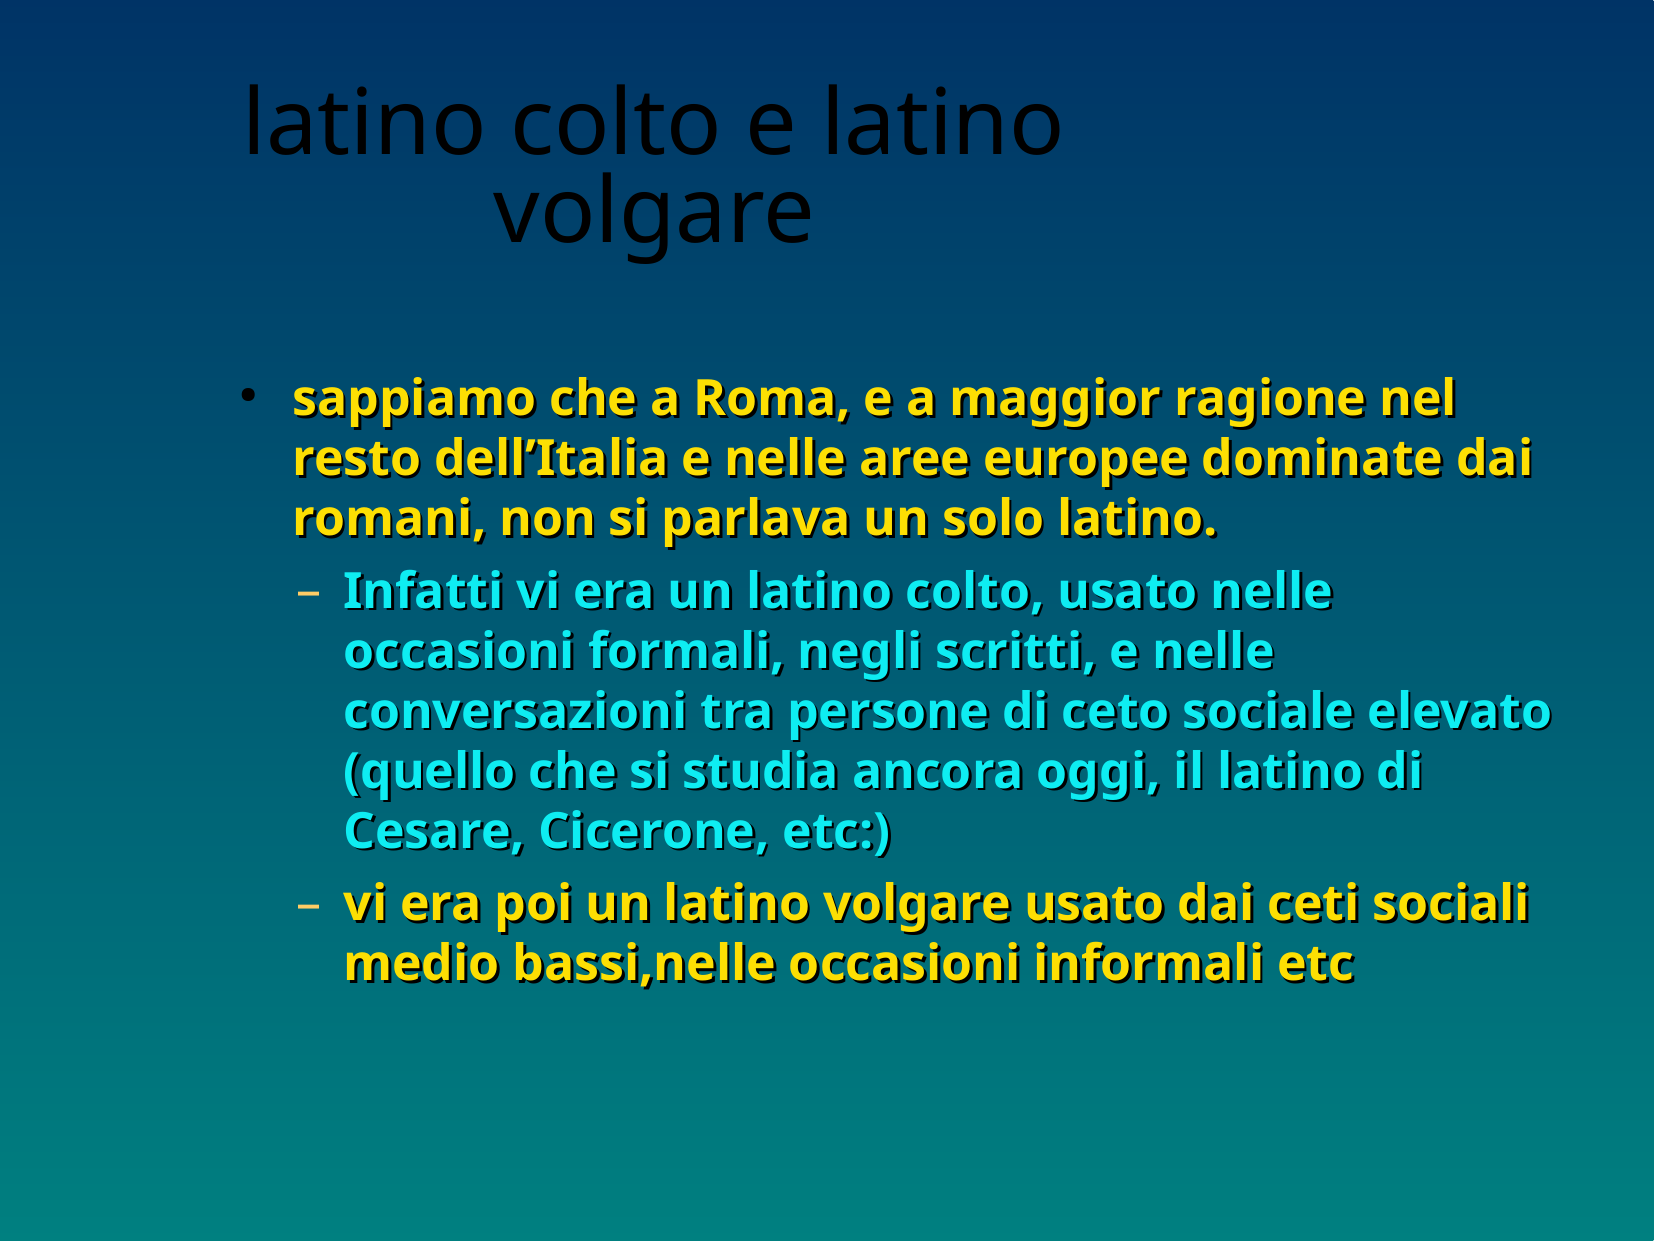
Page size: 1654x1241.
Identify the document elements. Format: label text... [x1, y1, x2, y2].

title latino colto e latino volgare [206, 66, 1103, 278]
list sappiamo che a Roma, e a maggior ragione nel resto dell’Italia e nelle aree europee dominate dai romani, non si parlava un solo latino. Infatti vi era un latino colto, usato nelle occasioni formali, negli scritti, e nelle conversazioni tra persone di ceto sociale elevato (quello che si studia ancora oggi, il latino di Cesare, Cicerone, etc:) vi era poi un latino volgare usato dai ceti sociali medio bassi,nelle occasioni informali etc [206, 358, 1585, 1158]
